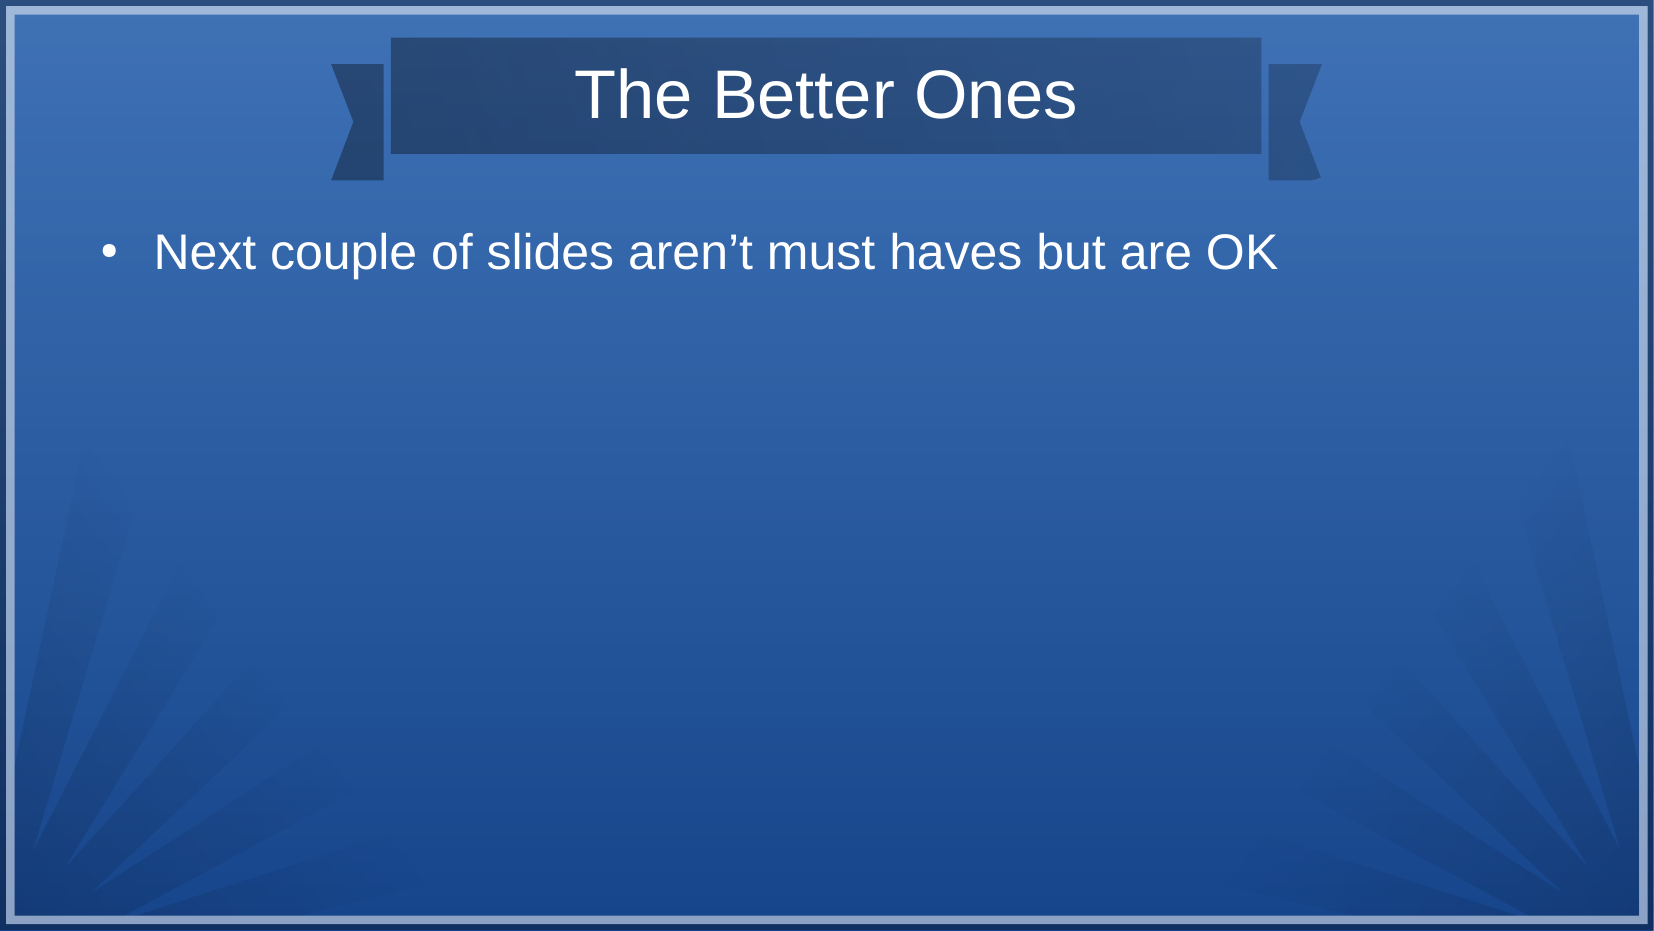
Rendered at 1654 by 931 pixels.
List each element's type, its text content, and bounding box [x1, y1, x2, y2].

title The Better Ones [389, 35, 1264, 154]
list Next couple of slides aren’t must haves but are OK [82, 224, 1571, 848]
